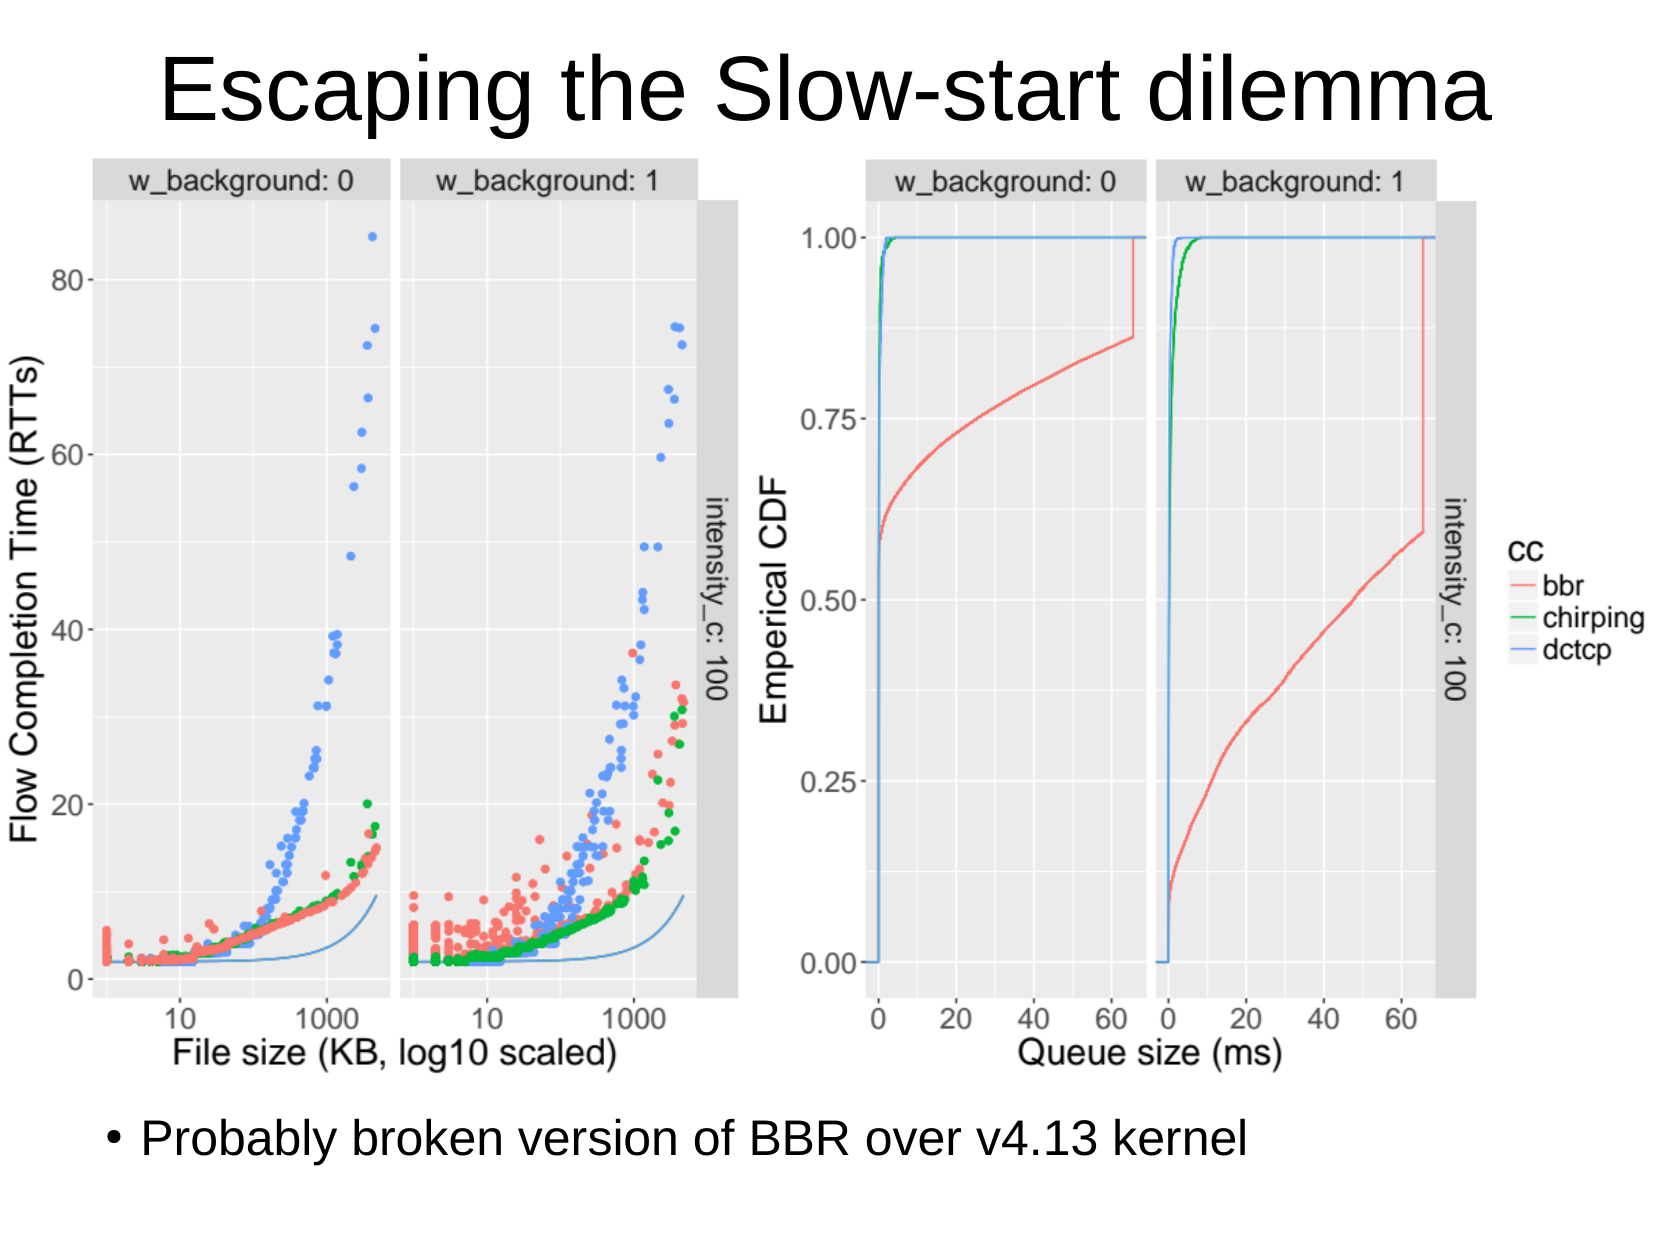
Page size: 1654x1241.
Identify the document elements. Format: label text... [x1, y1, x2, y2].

list Probably broken version of BBR over v4.13 kernel [105, 1110, 1594, 1216]
title Escaping the Slow-start dilemma [82, 0, 1571, 150]
picture [0, 149, 1654, 1081]
